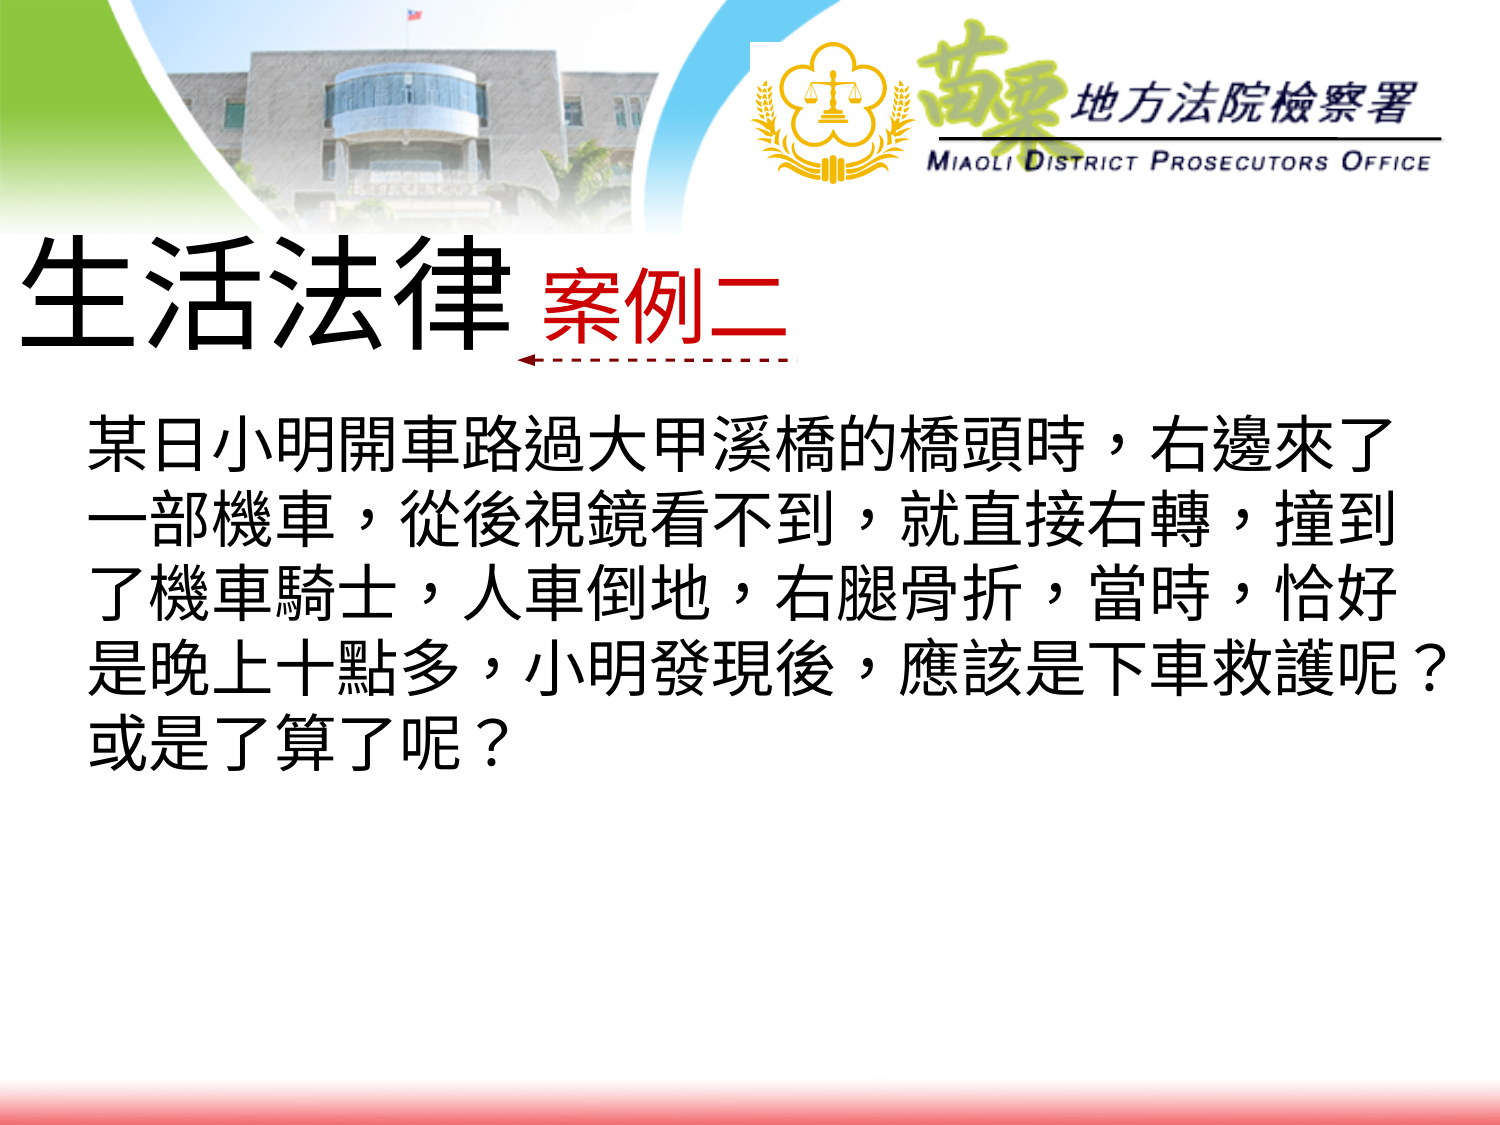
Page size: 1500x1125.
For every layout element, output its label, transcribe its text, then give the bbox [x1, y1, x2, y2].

text_box 生活法律 [0, 208, 531, 374]
text_box 案例二 [531, 247, 805, 362]
picture [0, 1026, 1500, 1125]
text_box 某日小明開車路過大甲溪橋的橋頭時，右邊來了一部機車，從後視鏡看不到，就直接右轉，撞到了機車騎士，人車倒地，右腿骨折，當時，恰好是晚上十點多，小明發現後，應該是下車救護呢？或是了算了呢？ [72, 397, 1428, 787]
